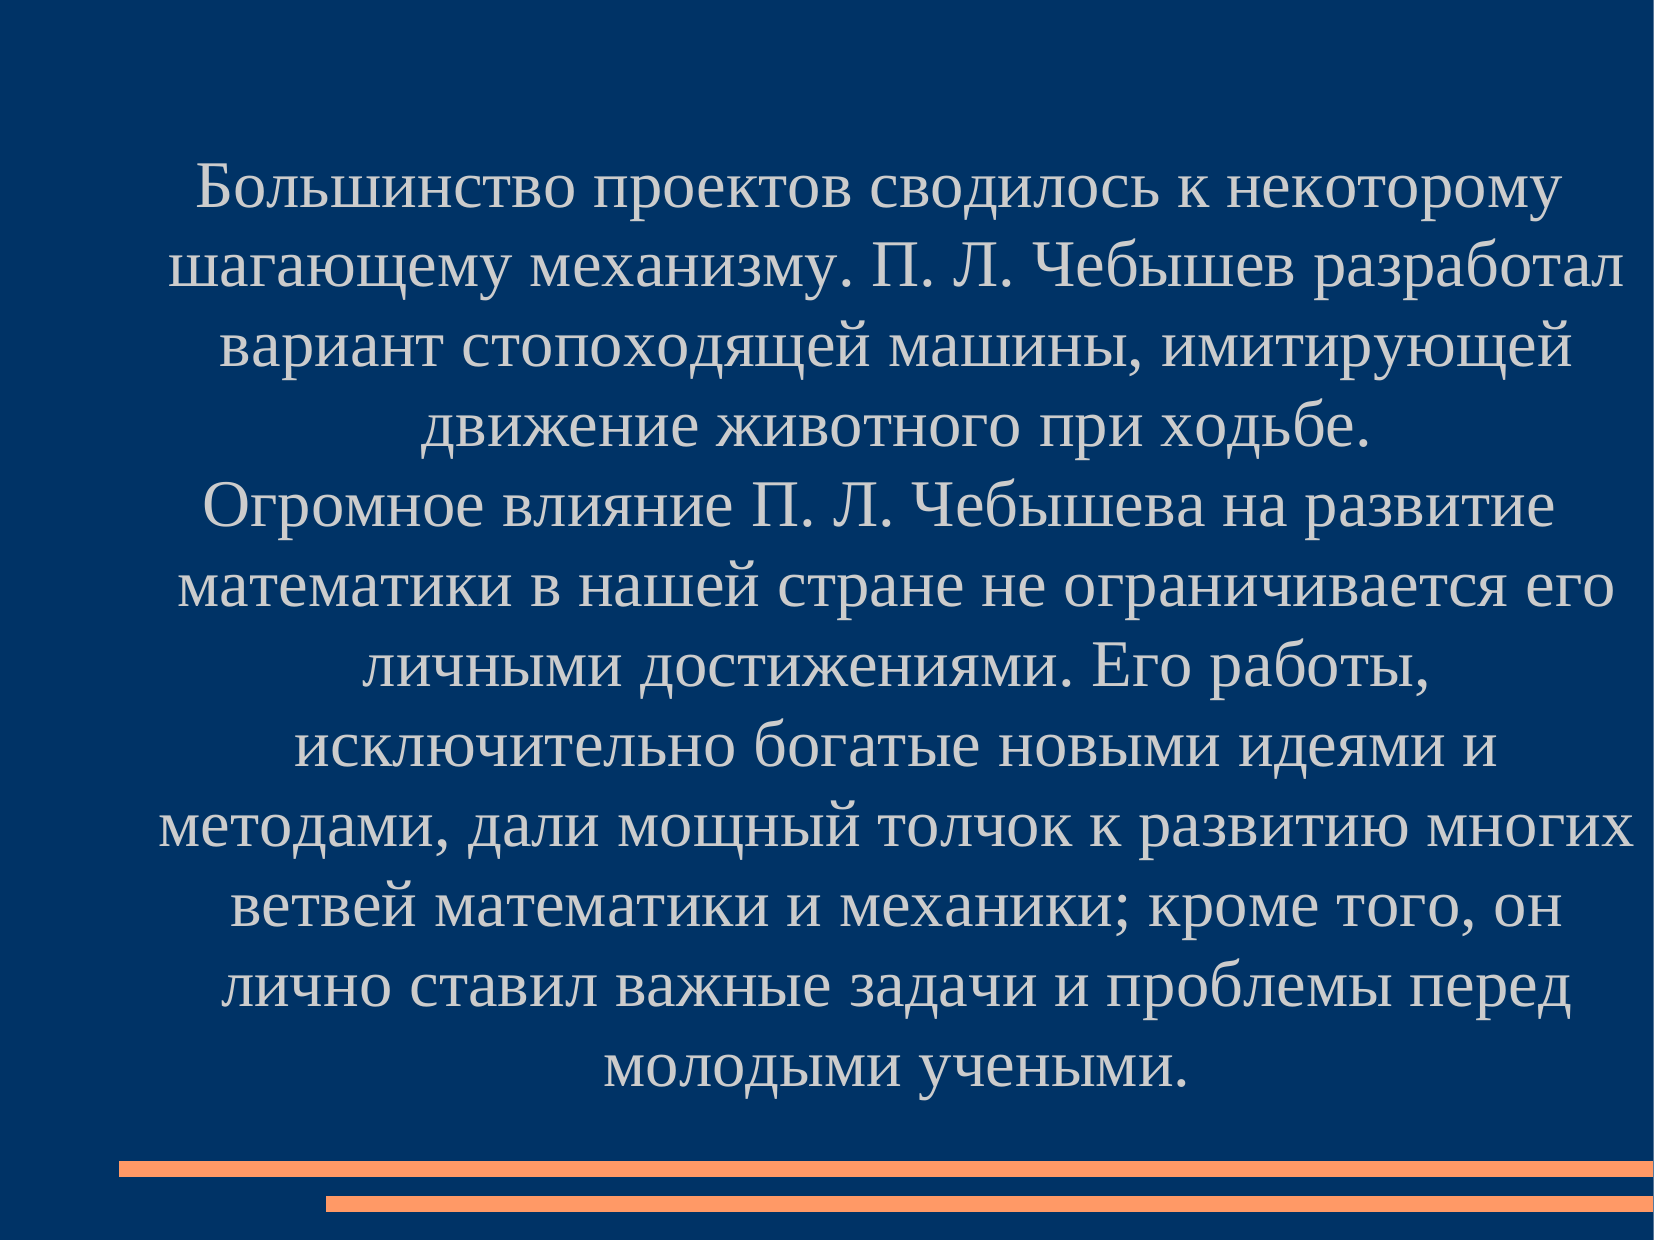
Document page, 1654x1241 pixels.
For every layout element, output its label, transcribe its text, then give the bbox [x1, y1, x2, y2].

subtitle Большинство проектов сводилось к некоторому шагающему механизму. П. Л. Чебышев разработал вариант стопоходящей машины, имитирующей движение животного при ходьбе. Огромное влияние П. Л. Чебышева на развитие математики в нашей стране не ограничивается его личными достижениями. Его работы, исключительно богатые новыми идеями и методами, дали мощный толчок к развитию многих ветвей математики и механики; кроме того, он лично ставил важные задачи и проблемы перед молодыми учеными. [0, 0, 1654, 1241]
